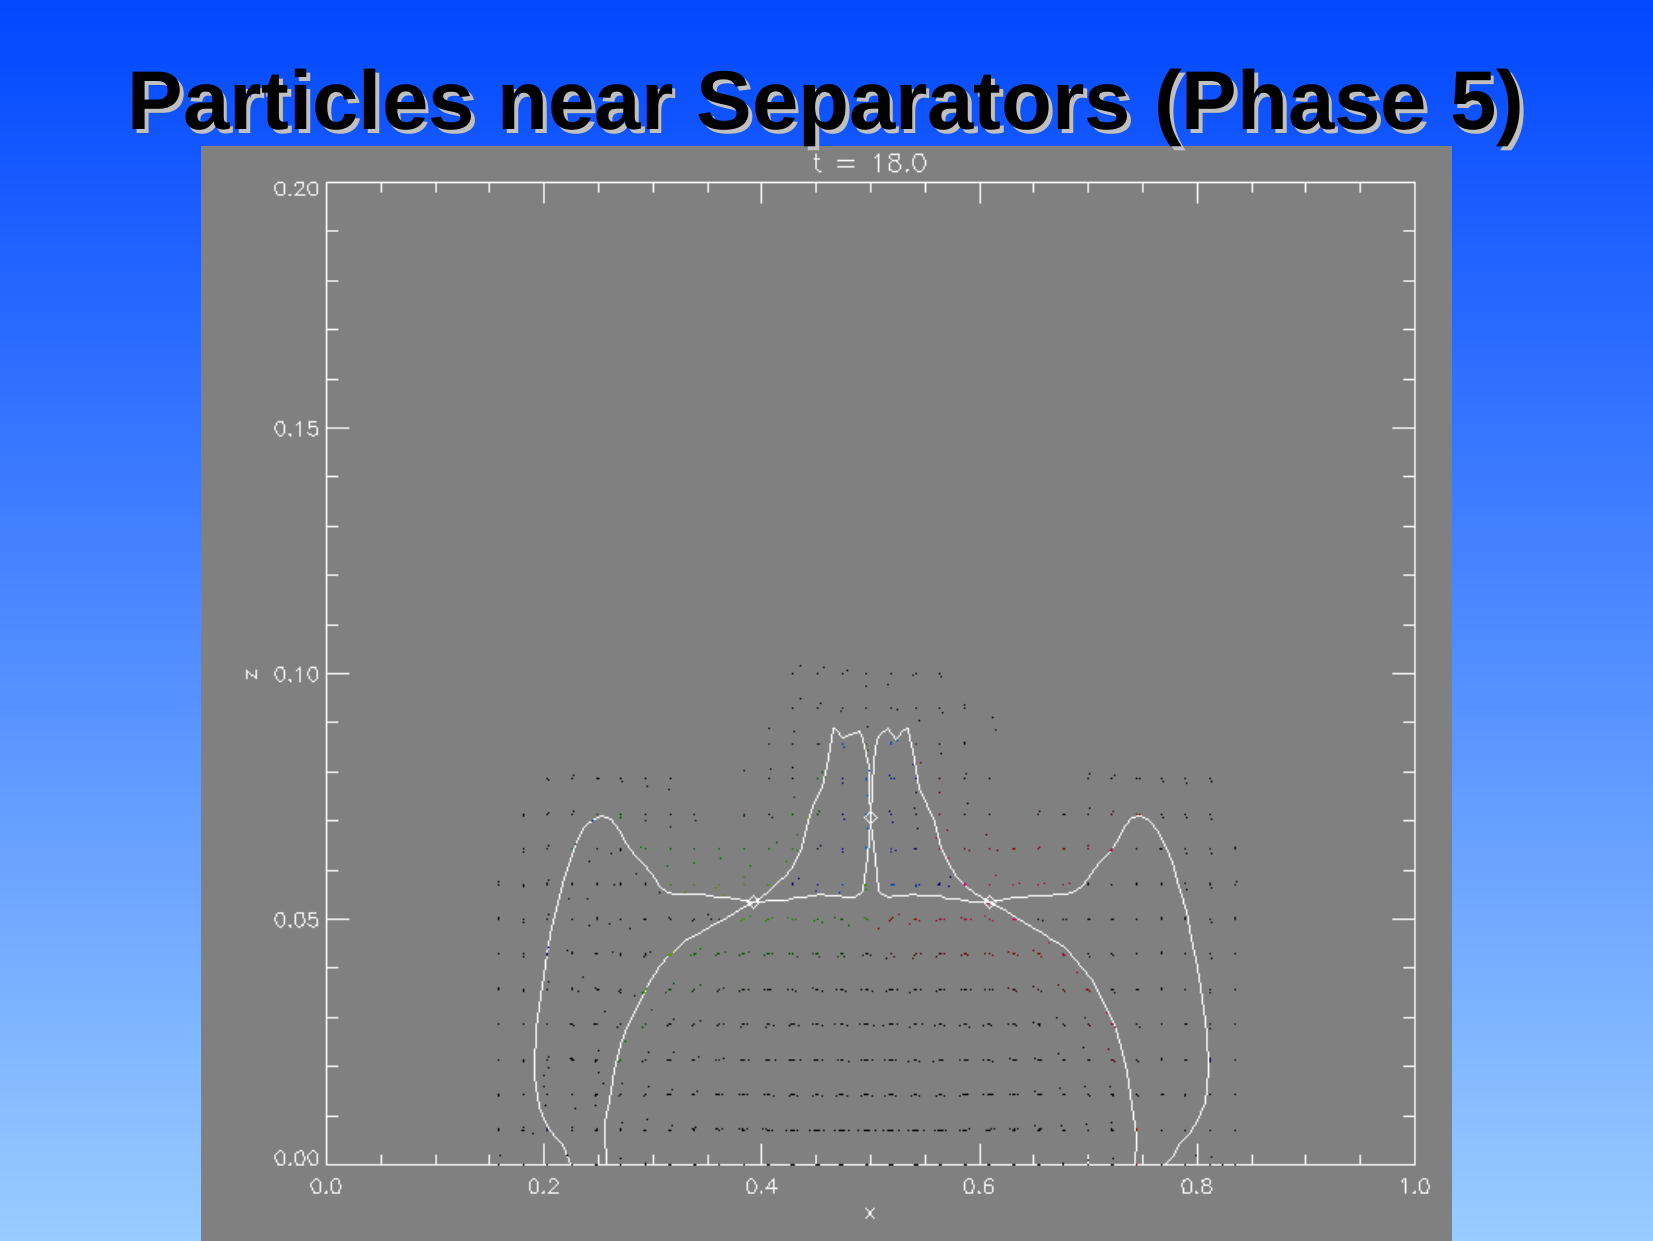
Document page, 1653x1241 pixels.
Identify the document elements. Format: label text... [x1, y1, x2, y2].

title Particles near Separators (Phase 5) [82, 0, 1571, 208]
picture [201, 208, 1452, 1241]
